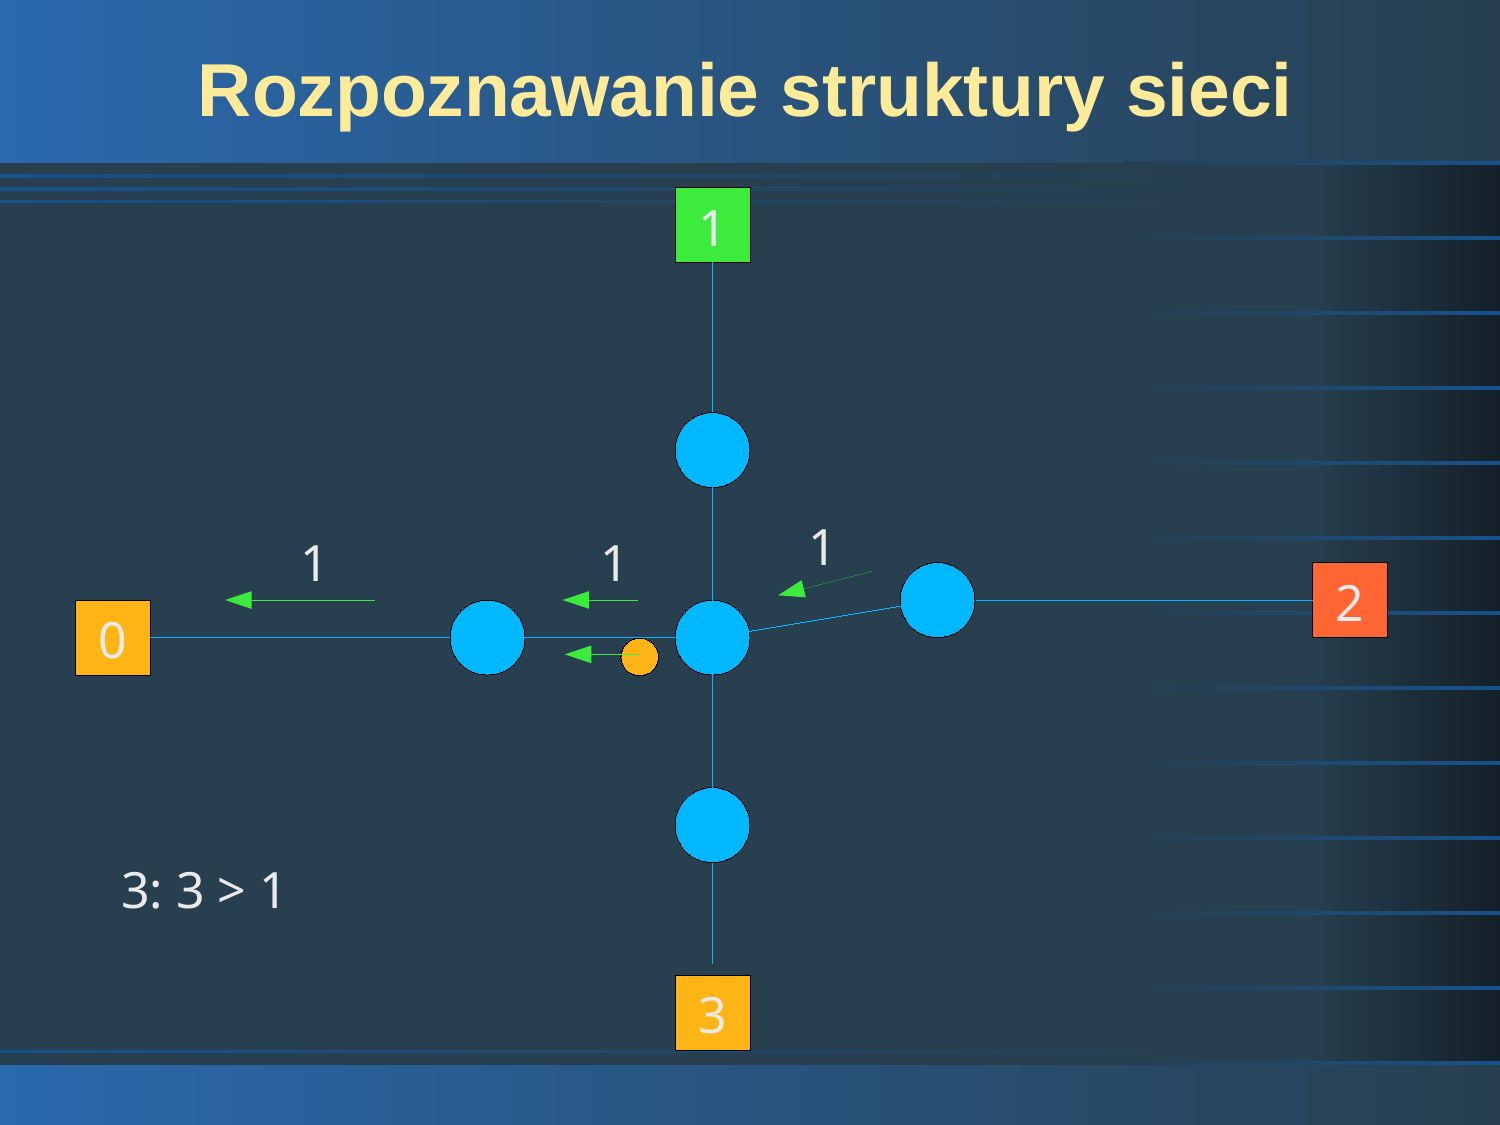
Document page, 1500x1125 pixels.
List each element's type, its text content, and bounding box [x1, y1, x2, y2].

text_box 3: 3 > 1 [121, 851, 317, 922]
text_box [675, 412, 751, 488]
text_box 0 [75, 600, 151, 676]
text_box 1 [300, 525, 333, 596]
text_box 1 [675, 187, 751, 263]
text_box 3 [675, 975, 751, 1051]
text_box 1 [808, 508, 847, 580]
text_box 2 [1312, 562, 1388, 638]
text_box 1 [600, 525, 633, 596]
text_box [450, 600, 526, 676]
text_box [675, 600, 751, 676]
title Rozpoznawanie struktury sieci [83, 24, 1409, 151]
text_box [900, 562, 976, 638]
text_box [675, 787, 751, 863]
text_box [620, 638, 659, 676]
